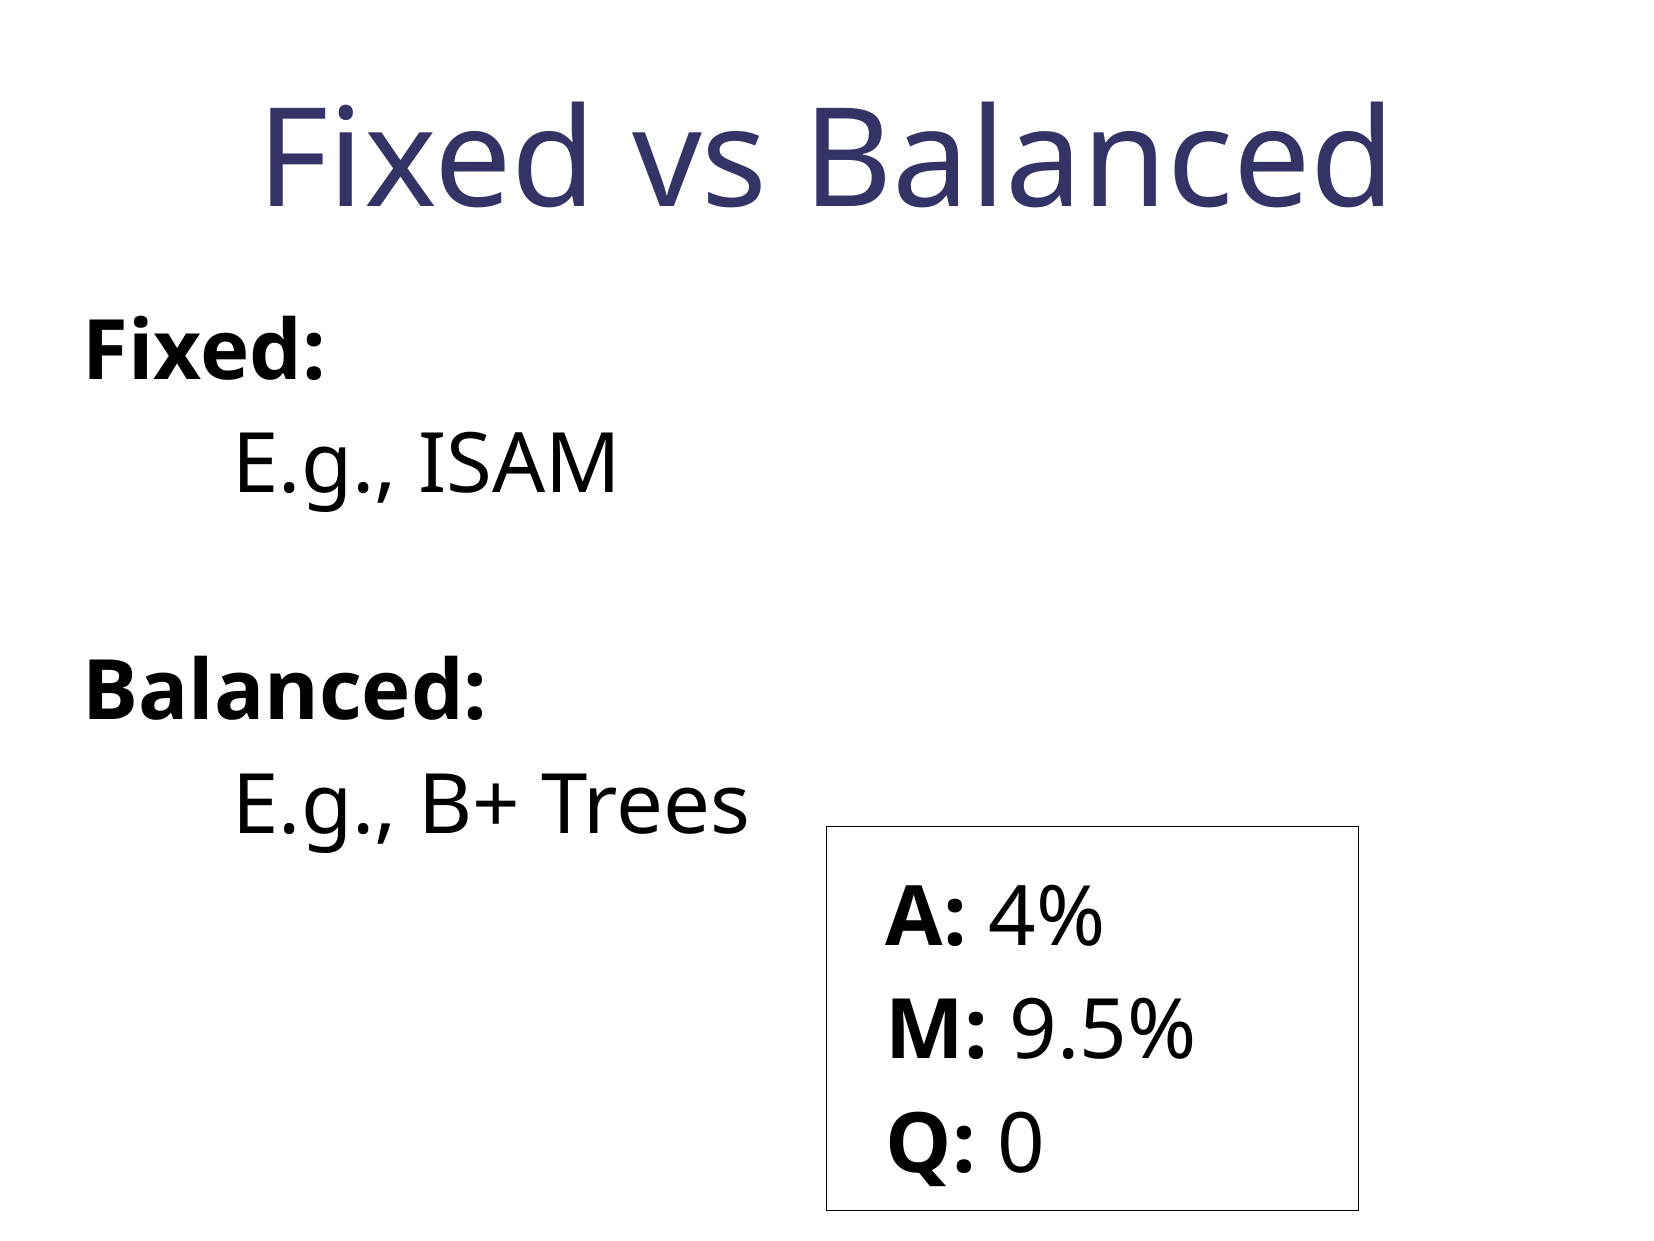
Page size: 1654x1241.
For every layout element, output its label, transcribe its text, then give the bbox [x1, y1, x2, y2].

title Fixed vs Balanced [82, 56, 1571, 250]
subtitle Fixed: E.g., ISAM Balanced: E.g., B+ Trees [82, 290, 1571, 1094]
text_box A: 4% M: 9.5% Q: 0 [885, 856, 1358, 1210]
subtitle Fixed: E.g., ISAM Balanced: E.g., B+ Trees [827, 827, 1358, 1094]
text_box A: 4% M: 9.5% Q: 0 [885, 856, 1654, 1241]
